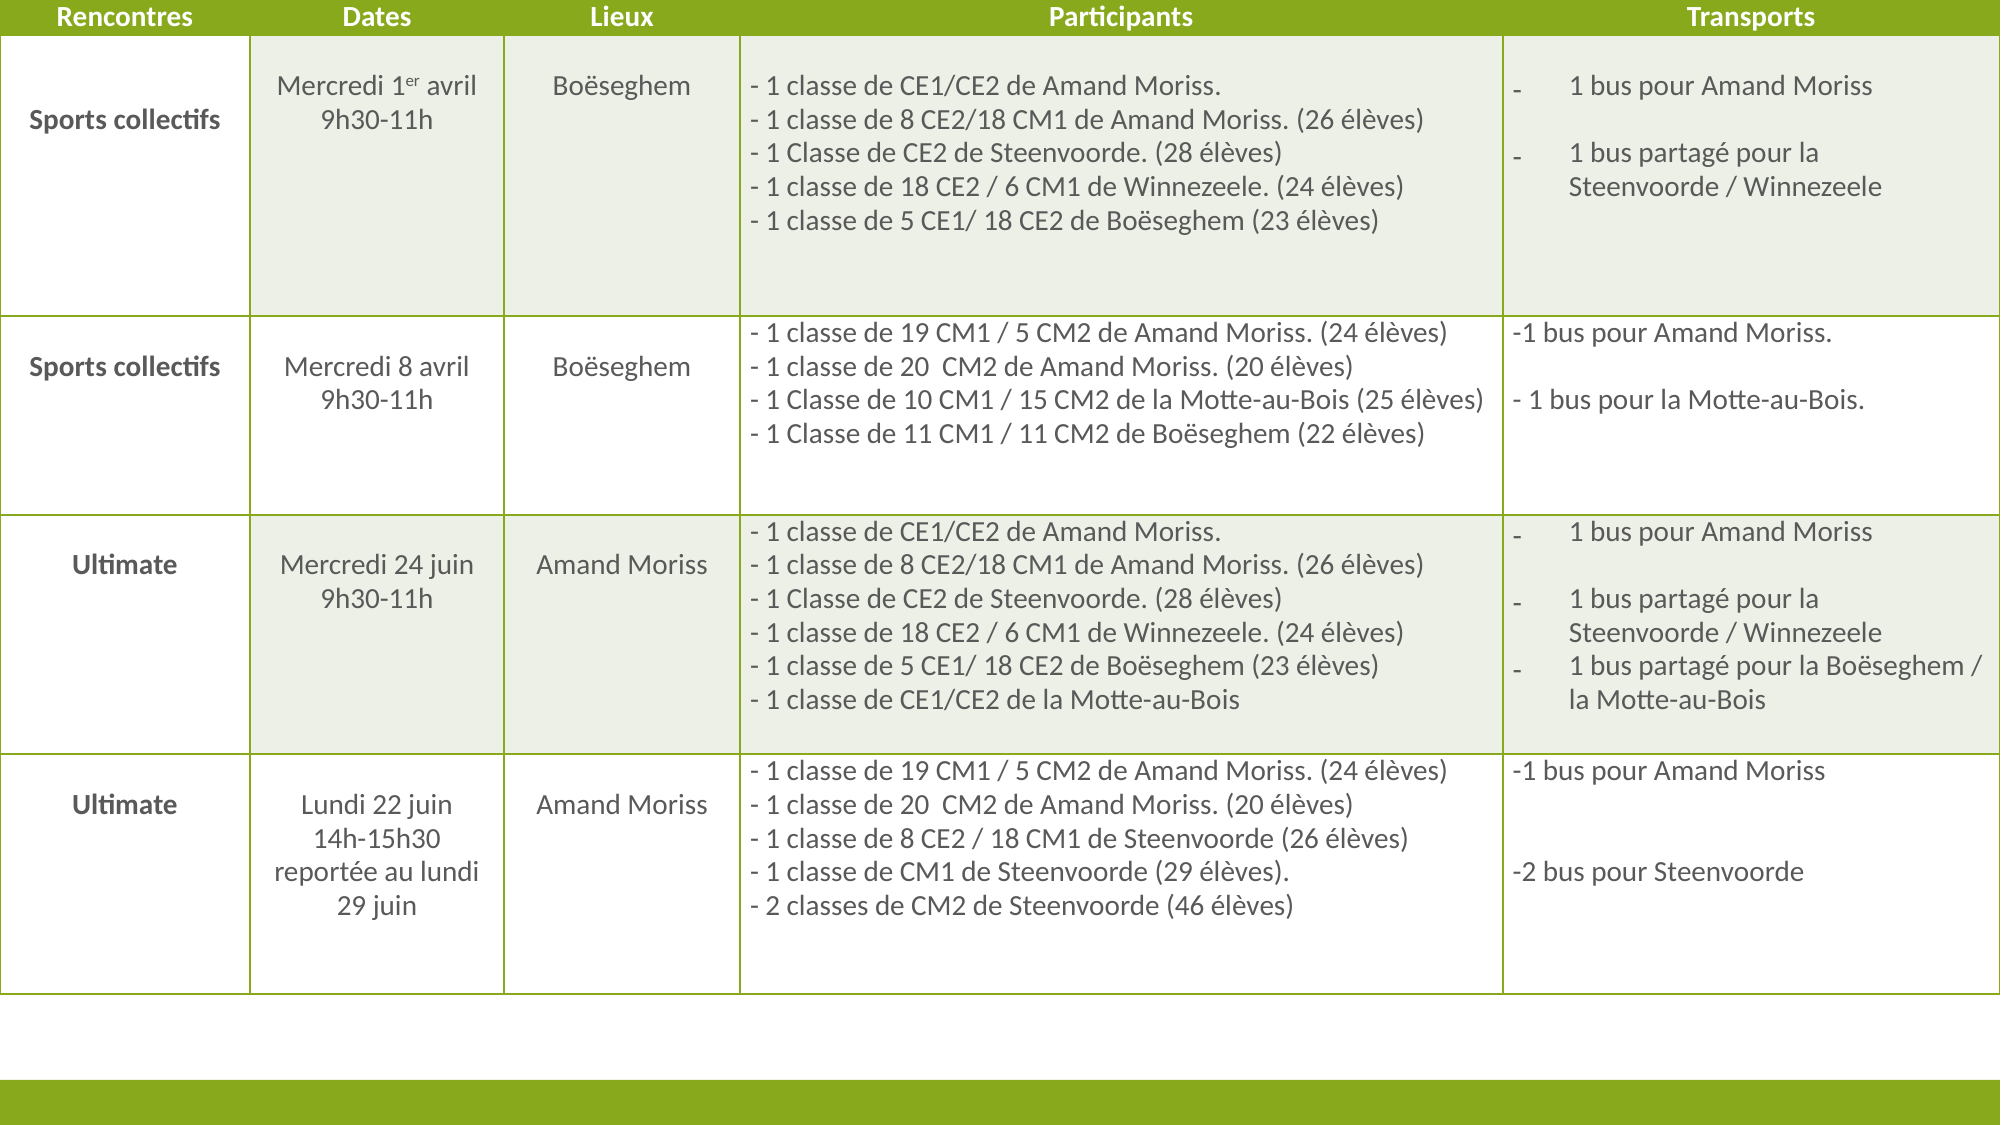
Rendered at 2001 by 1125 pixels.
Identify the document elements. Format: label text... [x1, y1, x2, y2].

table_cell Ultimate [1, 755, 249, 993]
table_cell Mercredi 1er avril 9h30-11h [251, 36, 503, 315]
table_cell Boëseghem [505, 317, 739, 514]
table_cell Ultimate [1, 516, 249, 753]
table_cell - 1 classe de 19 CM1 / 5 CM2 de Amand Moriss. (24 élèves) - 1 classe de 20 CM2 de Amand Moriss. (20 élèves) - 1 Classe de 10 CM1 / 15 CM2 de la Motte-au-Bois (25 élèves) - 1 Classe de 11 CM1 / 11 CM2 de Boëseghem (22 élèves) [741, 317, 1502, 514]
table_header Participants [741, 1, 1502, 35]
table_cell Lundi 22 juin 14h-15h30 reportée au lundi 29 juin [251, 755, 503, 993]
table_cell 1 bus pour Amand Moriss 1 bus partagé pour la Steenvoorde / Winnezeele 1 bus partagé pour la Boëseghem / la Motte-au-Bois [1504, 516, 1999, 753]
table_cell Mercredi 8 avril 9h30-11h [251, 317, 503, 514]
table_cell - 1 classe de CE1/CE2 de Amand Moriss. - 1 classe de 8 CE2/18 CM1 de Amand Moriss. (26 élèves) - 1 Classe de CE2 de Steenvoorde. (28 élèves) - 1 classe de 18 CE2 / 6 CM1 de Winnezeele. (24 élèves) - 1 classe de 5 CE1/ 18 CE2 de Boëseghem (23 élèves) - 1 classe de CE1/CE2 de la Motte-au-Bois [741, 516, 1502, 753]
table_cell - 1 classe de CE1/CE2 de Amand Moriss. - 1 classe de 8 CE2/18 CM1 de Amand Moriss. (26 élèves) - 1 Classe de CE2 de Steenvoorde. (28 élèves) - 1 classe de 18 CE2 / 6 CM1 de Winnezeele. (24 élèves) - 1 classe de 5 CE1/ 18 CE2 de Boëseghem (23 élèves) [741, 36, 1502, 315]
table_header Lieux [505, 1, 739, 35]
table_cell Mercredi 24 juin 9h30-11h [251, 516, 503, 753]
table_cell Amand Moriss [505, 516, 739, 753]
table_cell -1 bus pour Amand Moriss. - 1 bus pour la Motte-au-Bois. [1504, 317, 1999, 514]
table_header Rencontres [1, 1, 249, 35]
table_header Transports [1504, 1, 1999, 35]
table_cell Amand Moriss [505, 755, 739, 993]
table_cell -1 bus pour Amand Moriss -2 bus pour Steenvoorde [1504, 755, 1999, 993]
table_cell Boëseghem [505, 36, 739, 315]
table_cell Sports collectifs [1, 36, 249, 315]
table_cell 1 bus pour Amand Moriss 1 bus partagé pour la Steenvoorde / Winnezeele [1504, 36, 1999, 315]
table_cell Sports collectifs [1, 317, 249, 514]
table_header Dates [251, 1, 503, 35]
table_cell - 1 classe de 19 CM1 / 5 CM2 de Amand Moriss. (24 élèves) - 1 classe de 20 CM2 de Amand Moriss. (20 élèves) - 1 classe de 8 CE2 / 18 CM1 de Steenvoorde (26 élèves) - 1 classe de CM1 de Steenvoorde (29 élèves). - 2 classes de CM2 de Steenvoorde (46 élèves) [741, 755, 1502, 993]
